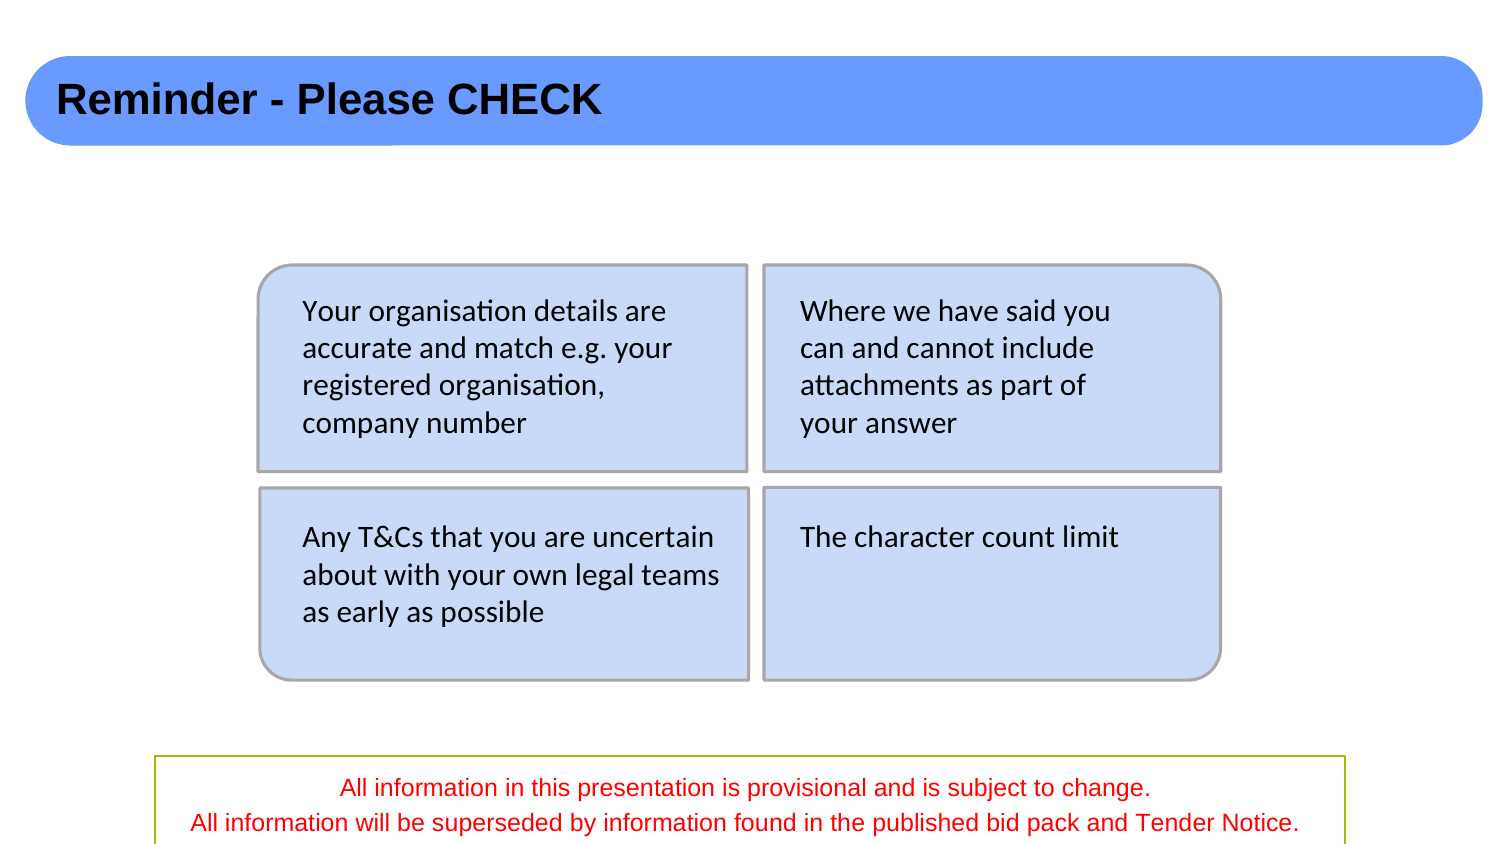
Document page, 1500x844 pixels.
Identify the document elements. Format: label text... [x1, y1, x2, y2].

title Reminder - Please CHECK [55, 70, 1235, 137]
subtitle [110, 209, 1323, 720]
text_box Your organisation details are accurate and match e.g. your registered organisation, company number [287, 274, 695, 399]
text_box The character count limit [785, 501, 1196, 672]
text_box Where we have said you can and cannot include attachments as part of your answer [785, 274, 1161, 446]
text_box [258, 264, 747, 472]
text_box All information in this presentation is provisional and is subject to change. All information will be superseded by information found in the published bid pack and Tender Notice. [155, 755, 1346, 844]
text_box [259, 487, 749, 681]
text_box Any T&Cs that you are uncertain about with your own legal teams as early as possible [287, 501, 744, 653]
text_box [763, 264, 1221, 472]
text_box [764, 487, 1221, 681]
